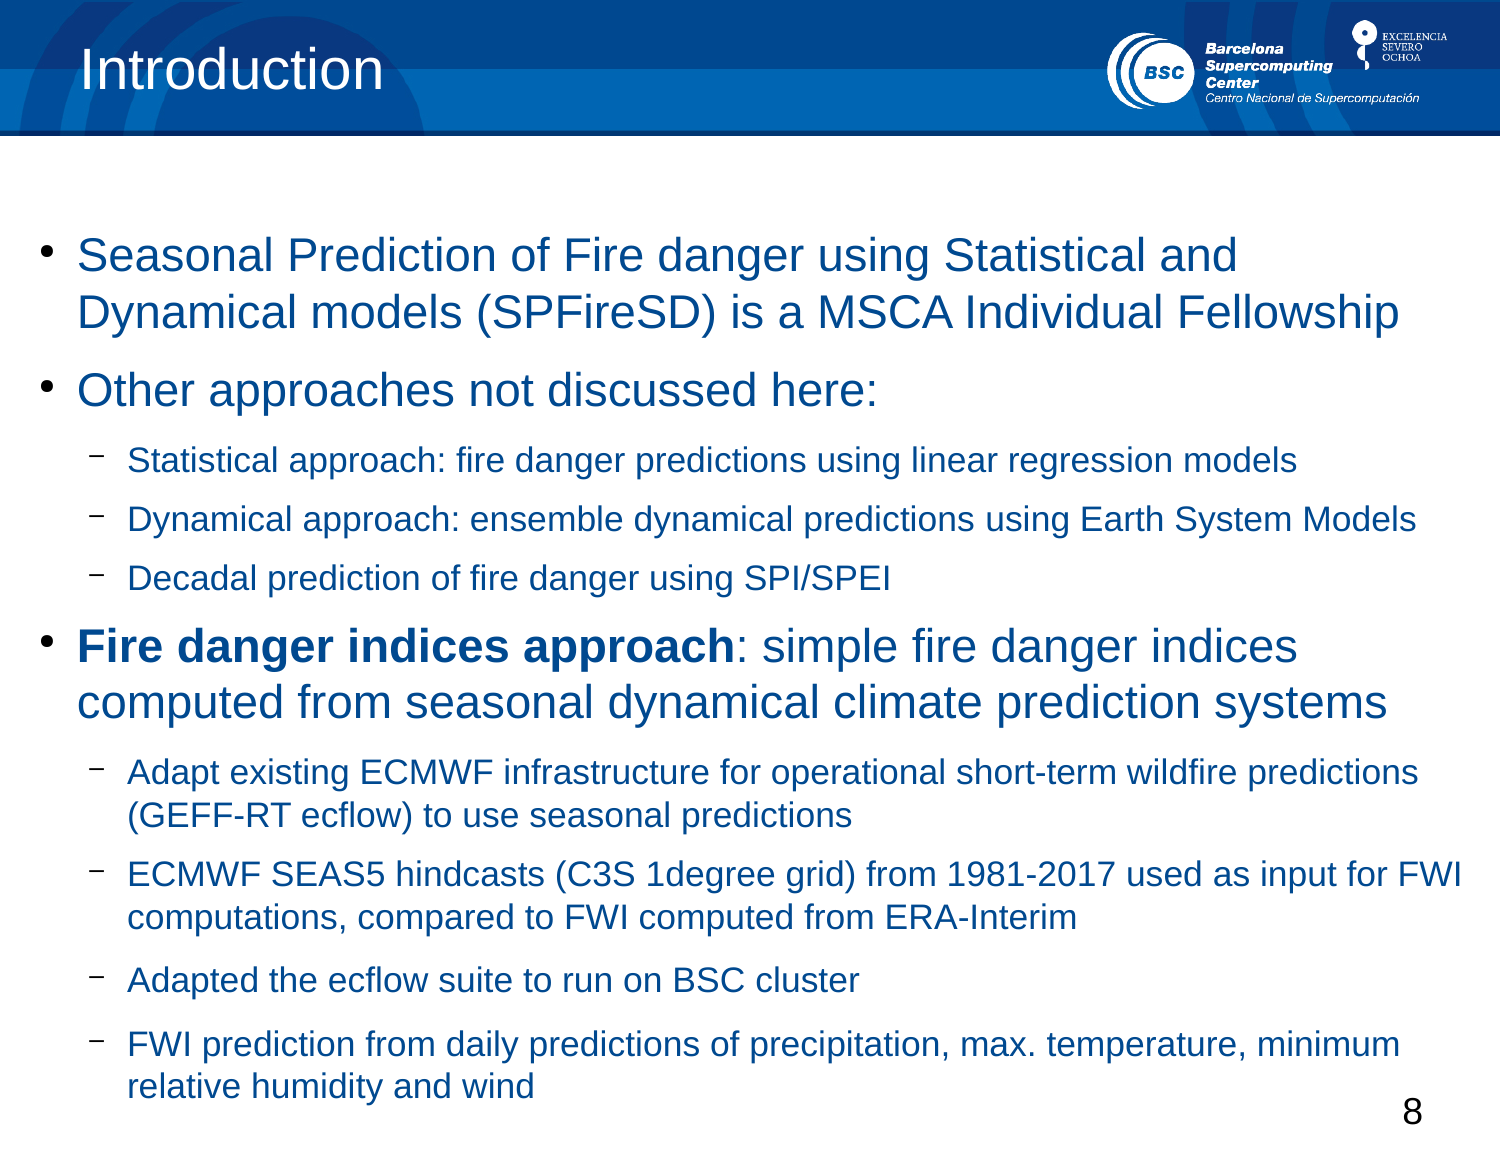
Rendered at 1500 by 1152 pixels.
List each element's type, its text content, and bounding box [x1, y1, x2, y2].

title Introduction [65, 23, 1081, 138]
picture [0, 0, 1500, 136]
list Seasonal Prediction of Fire danger using Statistical and Dynamical models (SPFireSD) is a MSCA Individual Fellowship Other approaches not discussed here: Statistical approach: fire danger predictions using linear regression models Dynamical approach: ensemble dynamical predictions using Earth System Models Decadal prediction of fire danger using SPI/SPEI Fire danger indices approach: simple fire danger indices computed from seasonal dynamical climate prediction systems Adapt existing ECMWF infrastructure for operational short-term wildfire predictions (GEFF-RT ecflow) to use seasonal predictions ECMWF SEAS5 hindcasts (C3S 1degree grid) from 1981-2017 used as input for FWI computations, compared to FWI computed from ERA-Interim Adapted the ecflow suite to run on BSC cluster FWI prediction from daily predictions of precipitation, max. temperature, minimum relative humidity and wind [11, 138, 1483, 1126]
